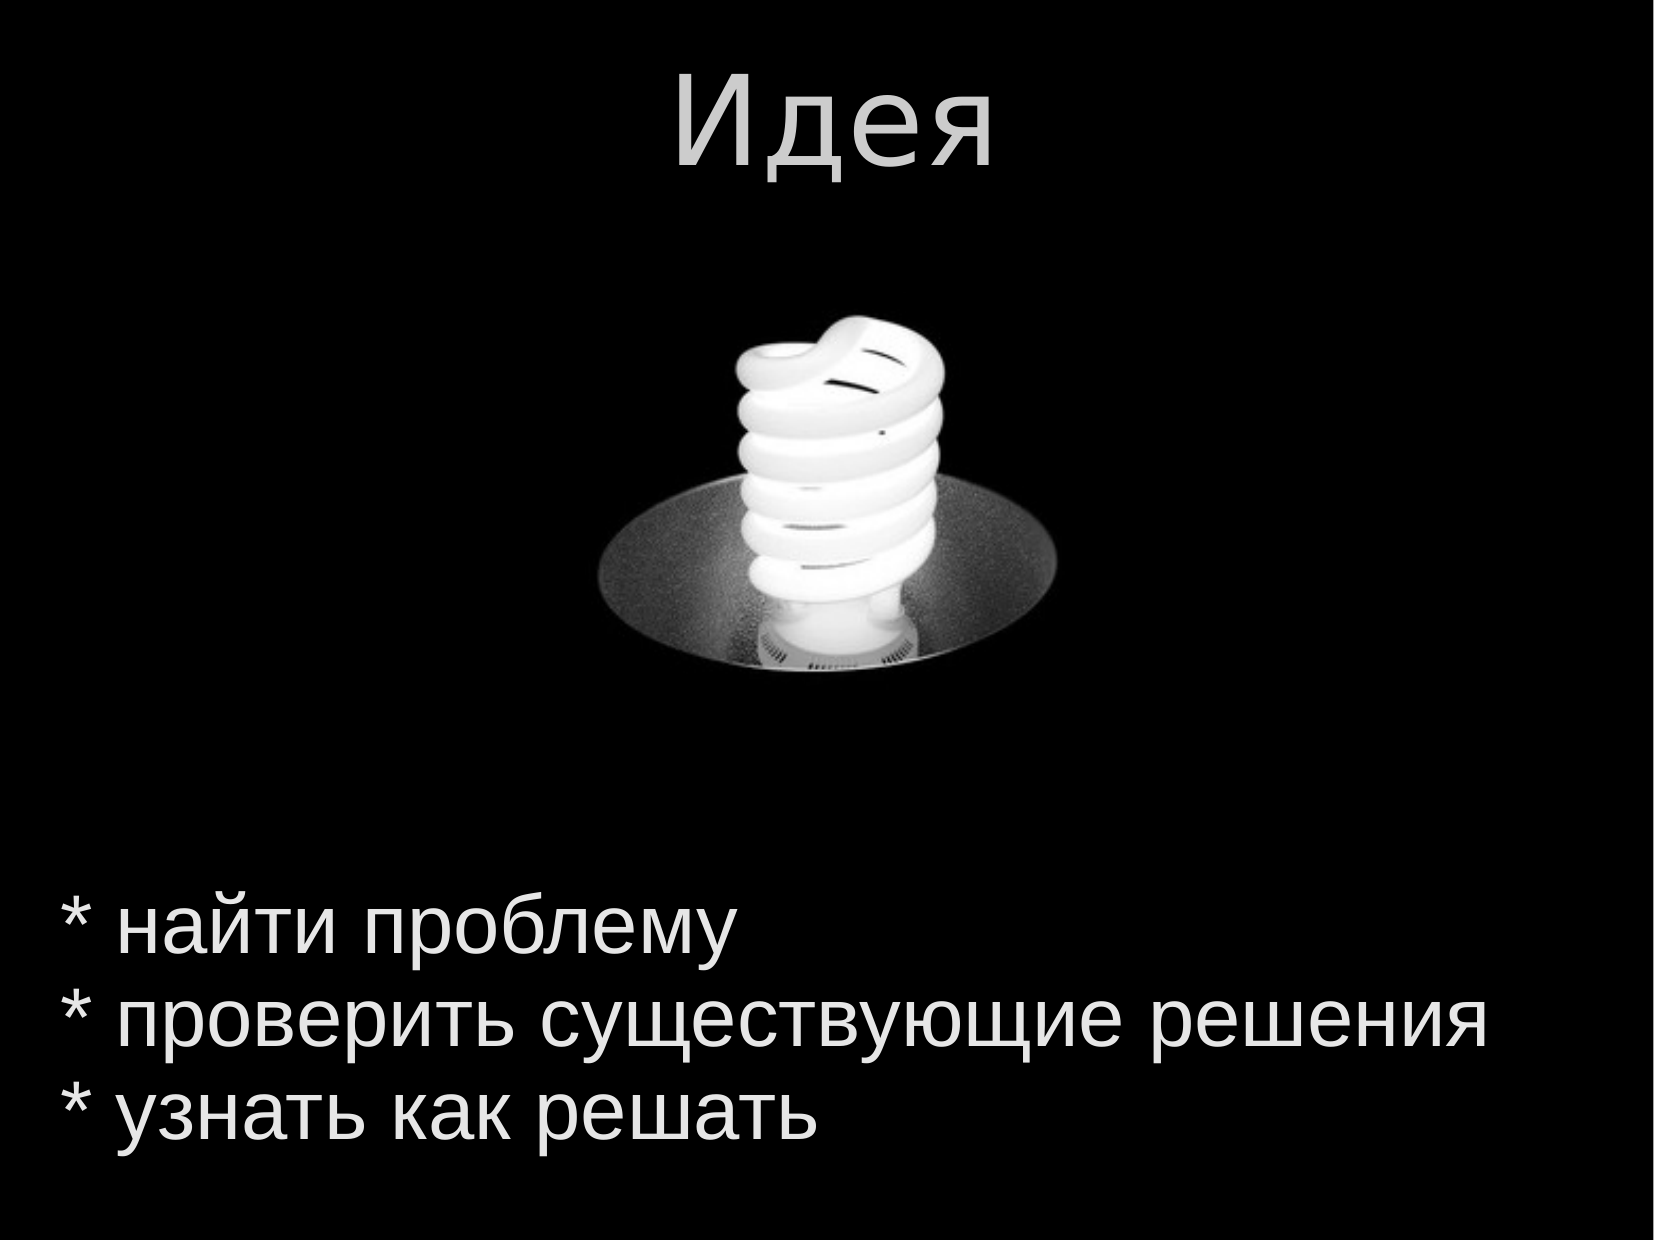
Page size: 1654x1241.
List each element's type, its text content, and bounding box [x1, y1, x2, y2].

title Идея [90, 45, 1579, 200]
picture [585, 292, 1081, 721]
subtitle * найти проблему * проверить существующие решения * узнать как решать [60, 835, 1606, 1201]
